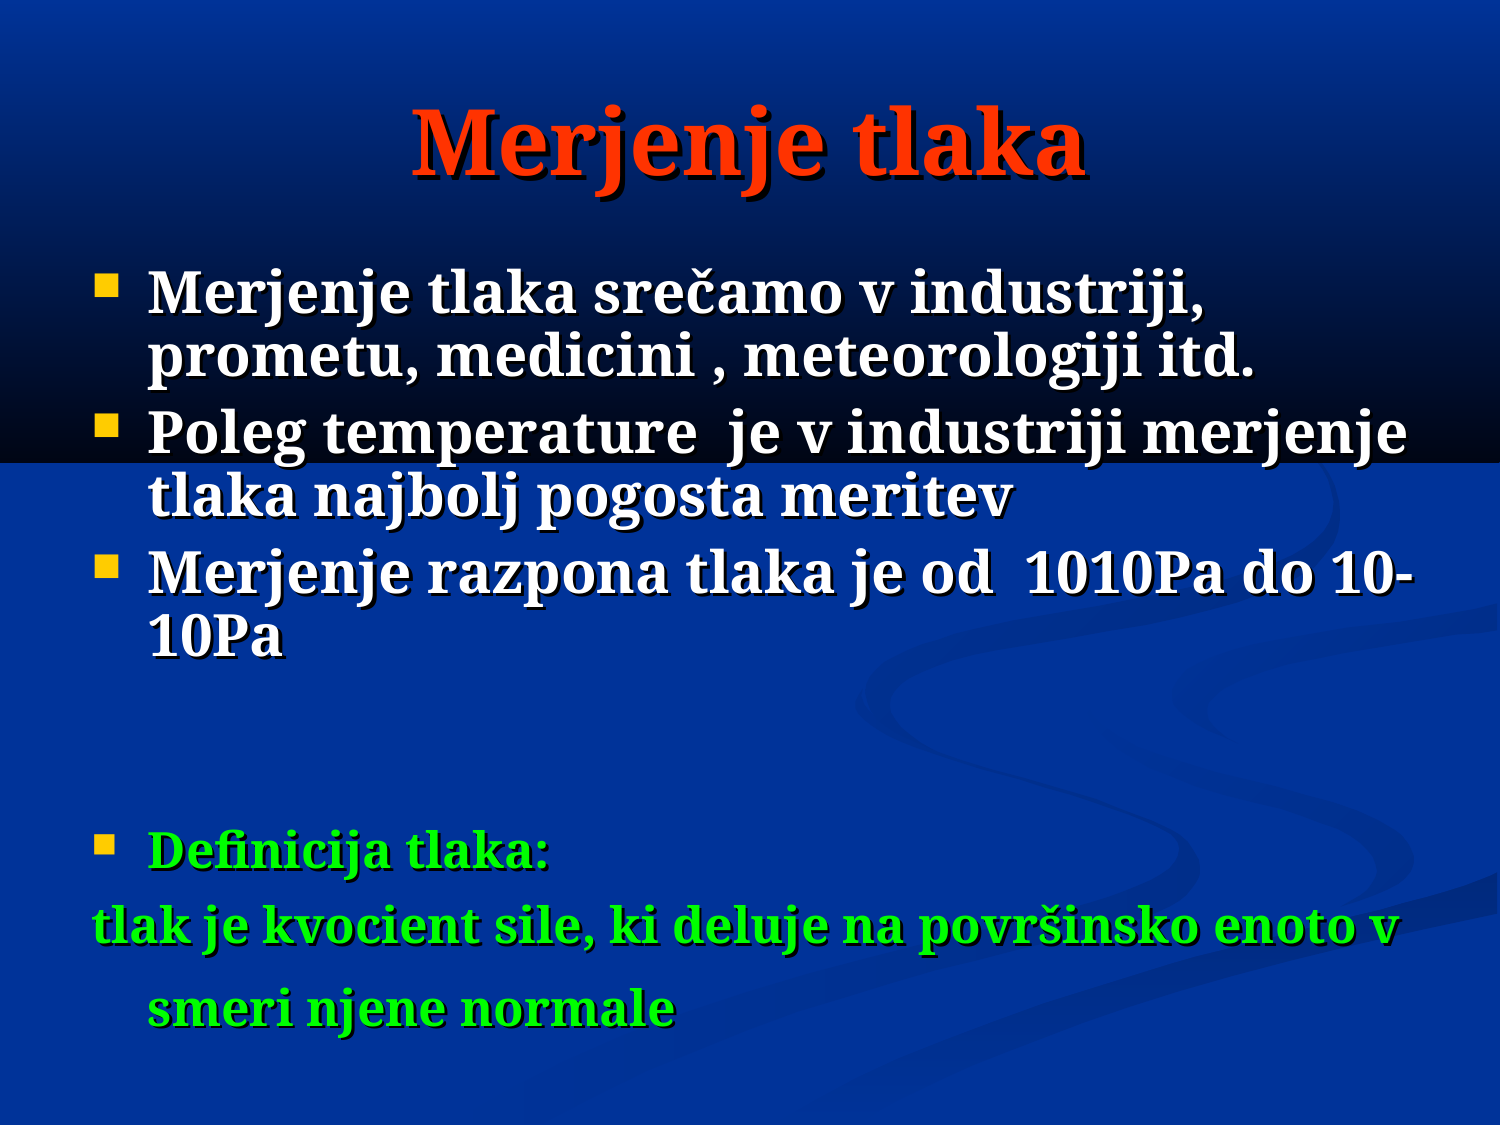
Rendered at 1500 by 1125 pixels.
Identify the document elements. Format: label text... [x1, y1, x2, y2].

list Merjenje tlaka srečamo v industriji, prometu, medicini , meteorologiji itd. Poleg temperature je v industriji merjenje tlaka najbolj pogosta meritev Merjenje razpona tlaka je od 1010Pa do 10-10Pa Definicija tlaka: tlak je kvocient sile, ki deluje na površinsko enoto v smeri njene normale [76, 255, 1447, 1101]
title Merjenje tlaka [75, 45, 1426, 233]
